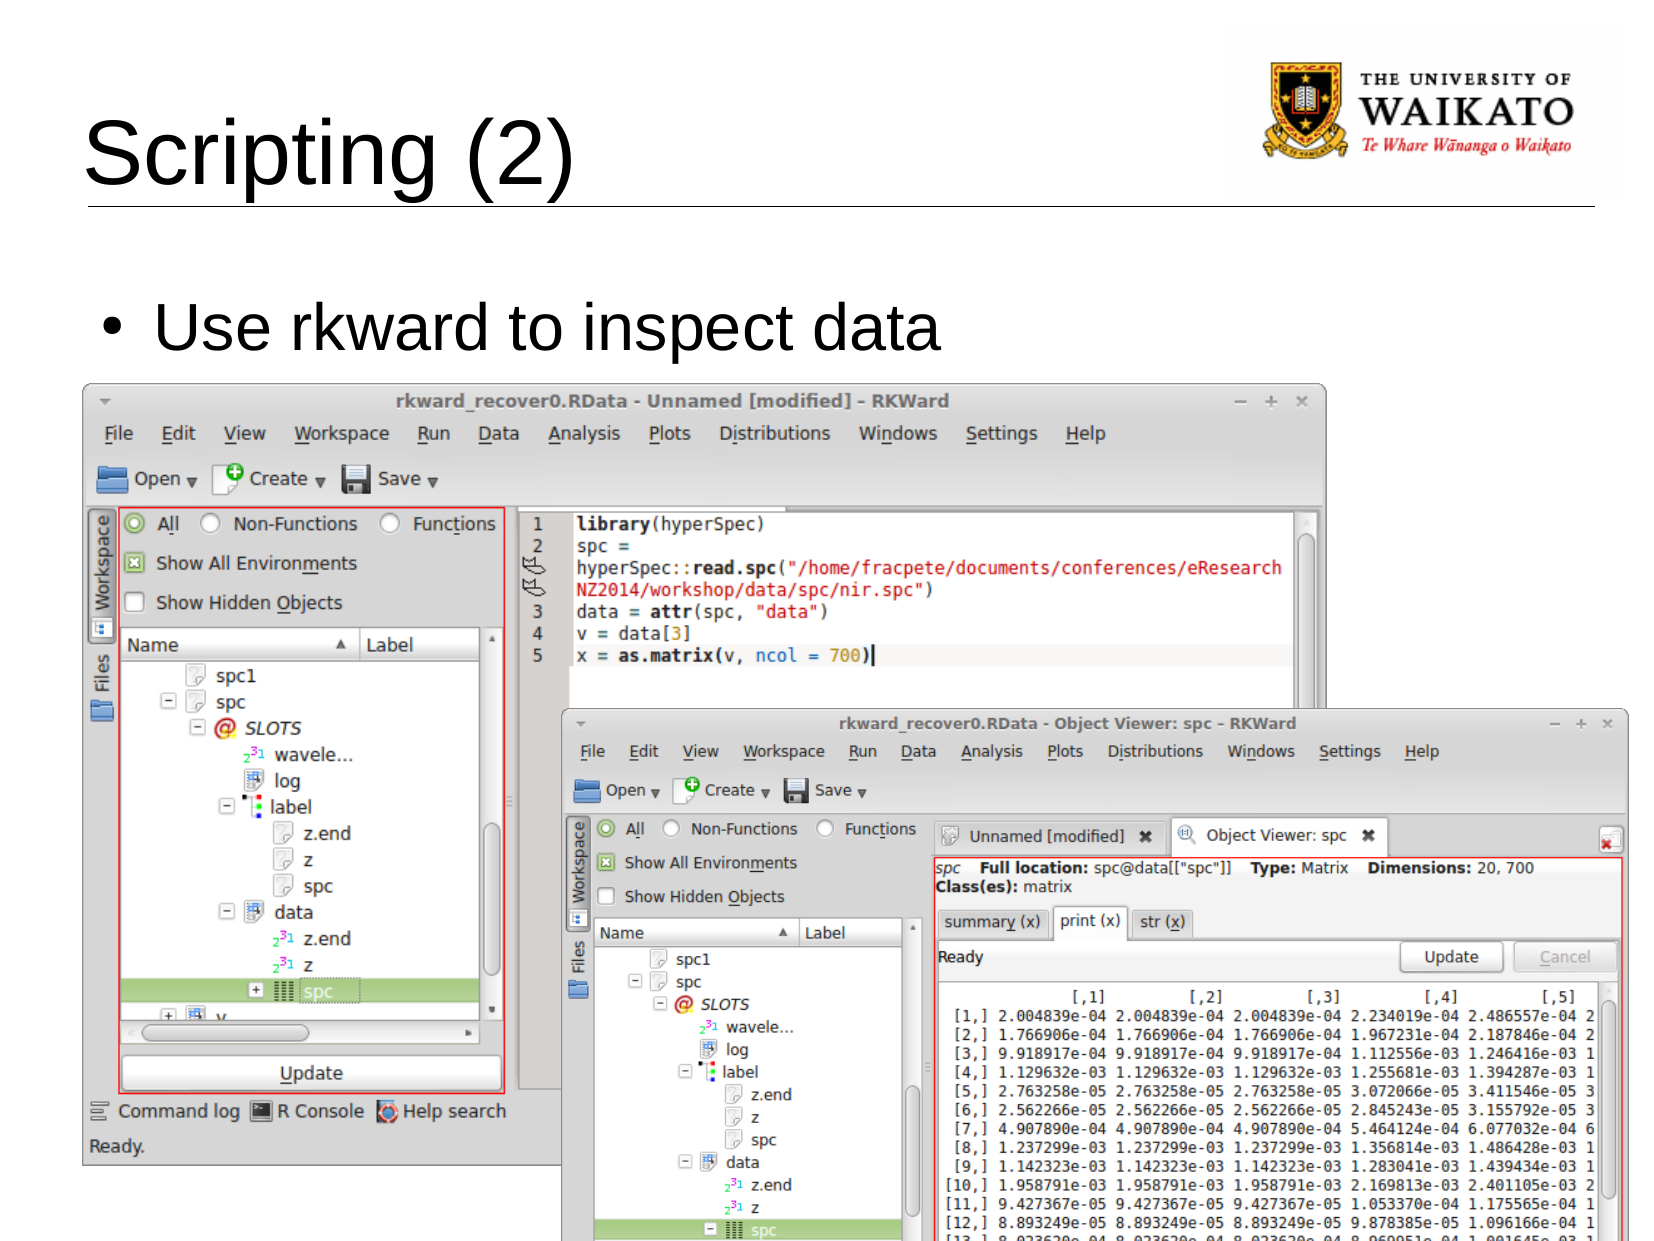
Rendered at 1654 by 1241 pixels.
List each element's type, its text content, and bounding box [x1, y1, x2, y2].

list Use rkward to inspect data [82, 290, 1571, 708]
picture [1228, 24, 1619, 201]
picture [82, 383, 1629, 1241]
title Scripting (2) [82, 49, 1571, 257]
